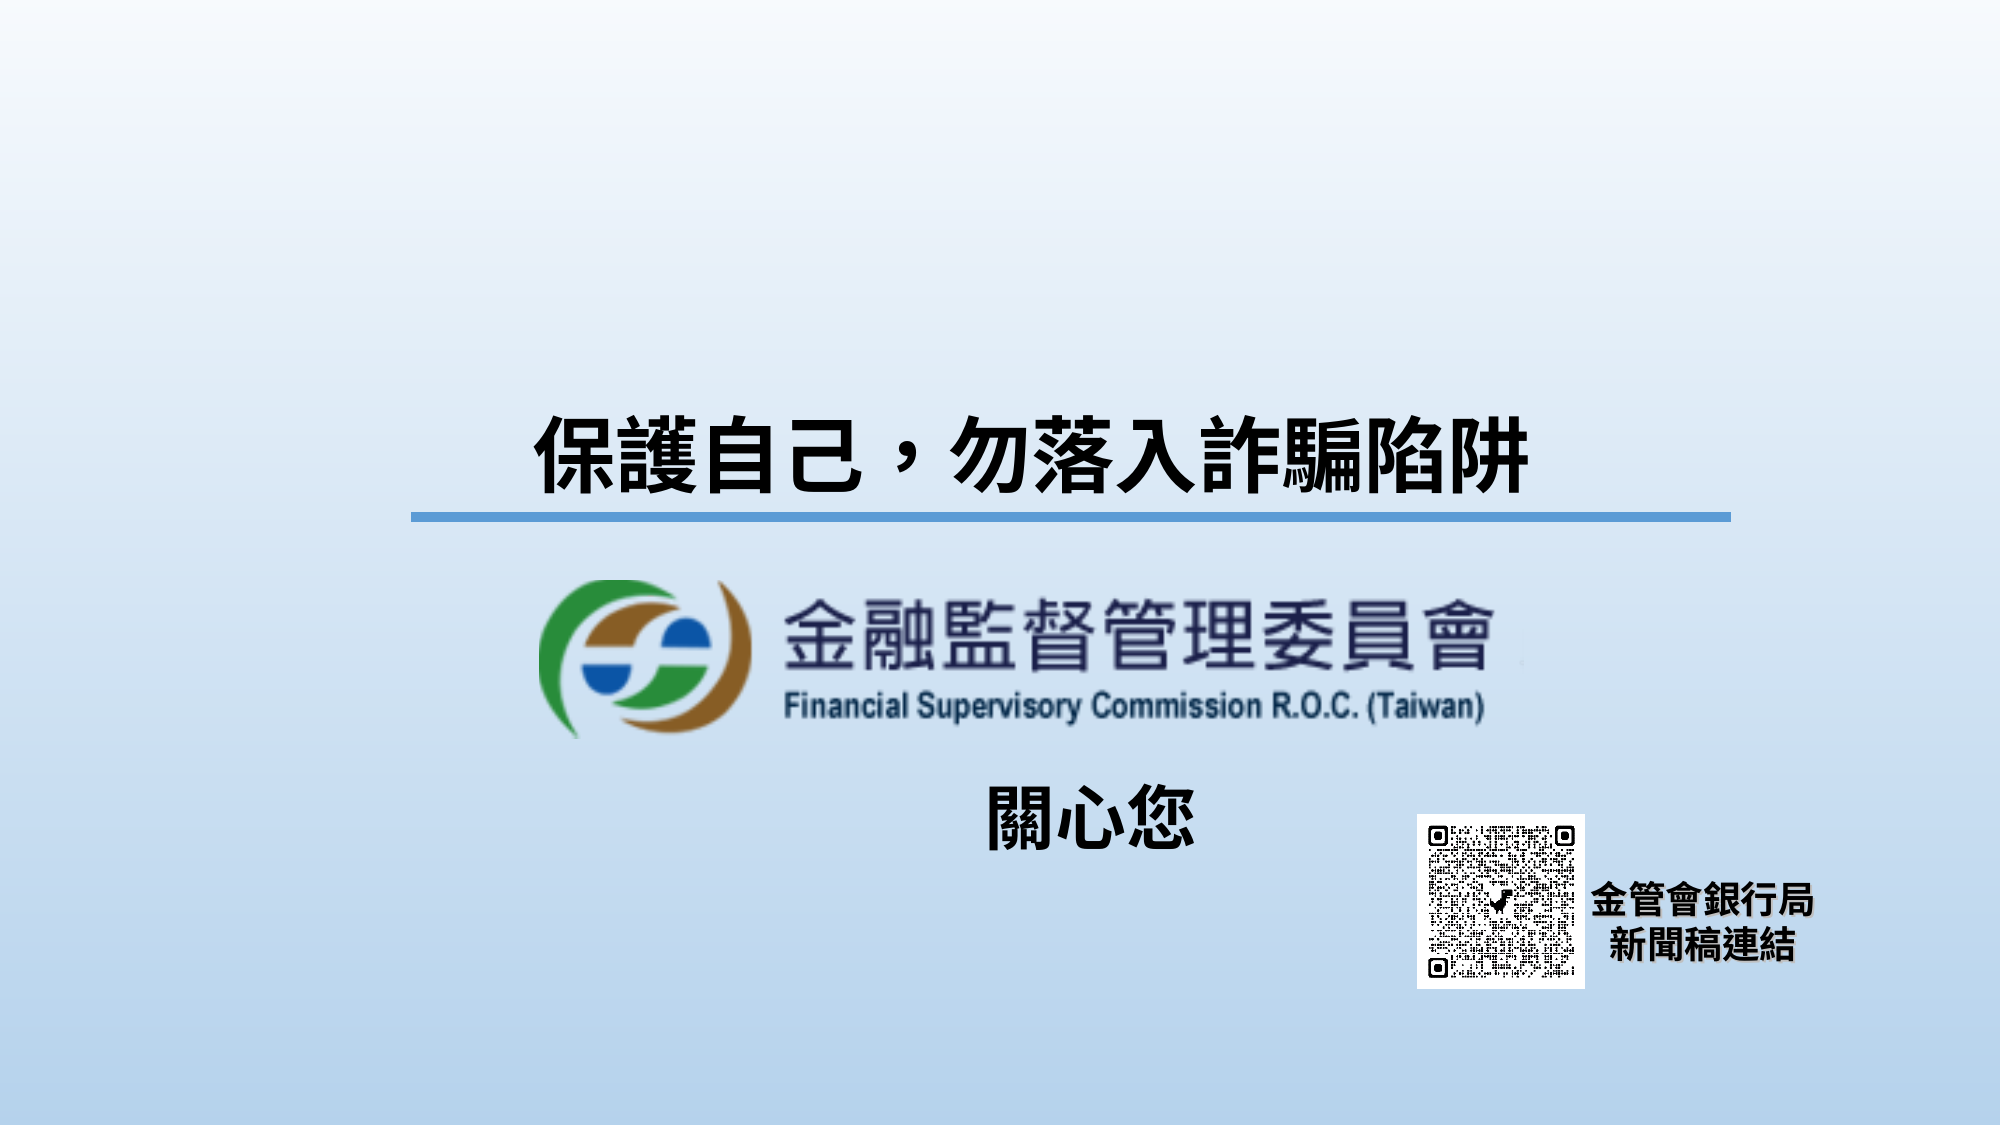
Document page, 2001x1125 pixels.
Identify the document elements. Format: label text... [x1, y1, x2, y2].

text_box 關心您 [860, 766, 1322, 868]
picture [539, 581, 1524, 739]
text_box 保護自己，勿落入詐騙陷阱 [360, 396, 1703, 511]
picture [1417, 814, 1585, 989]
text_box 金管會銀行局 新聞稿連結 [1570, 868, 1837, 975]
